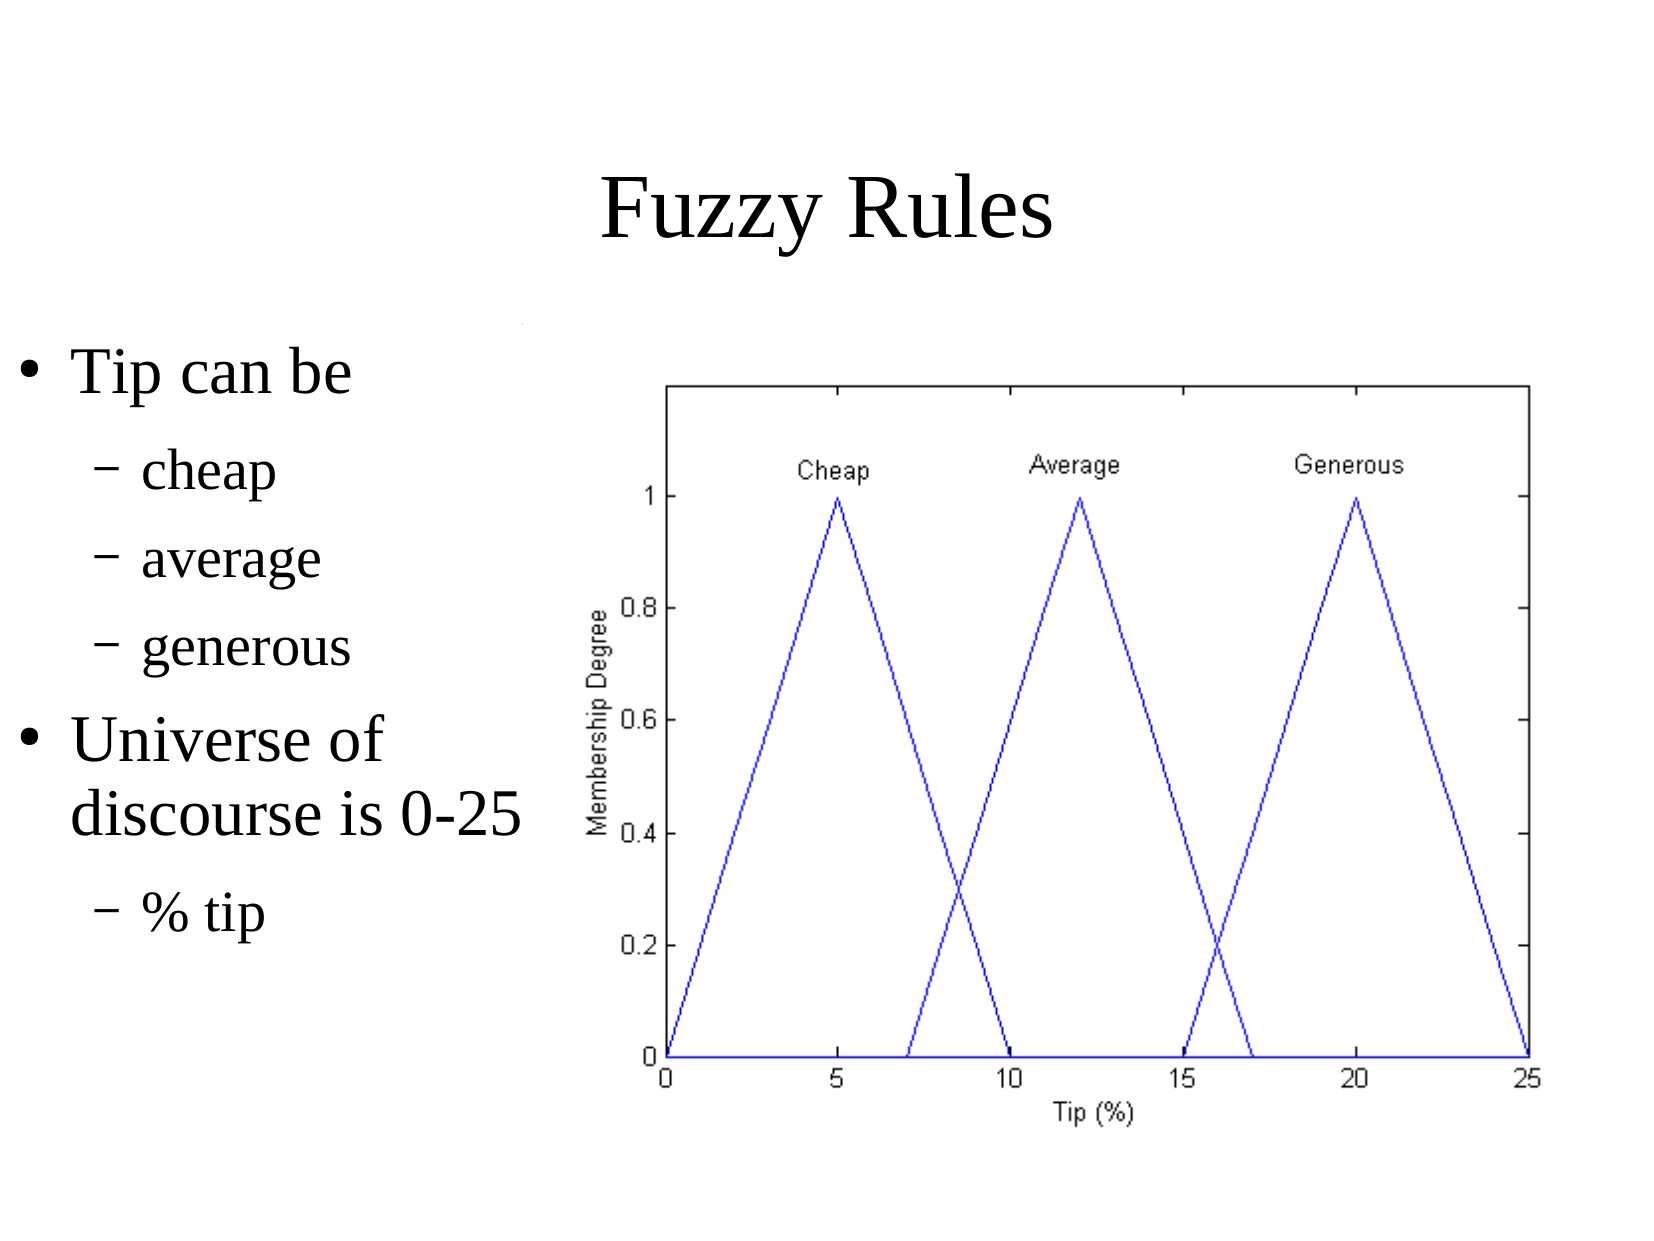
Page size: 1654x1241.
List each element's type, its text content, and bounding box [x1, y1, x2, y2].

title Fuzzy Rules [121, 102, 1534, 311]
list Tip can be cheap average generous Universe of discourse is 0-25 % tip [0, 333, 521, 1118]
chart [521, 323, 1634, 1147]
